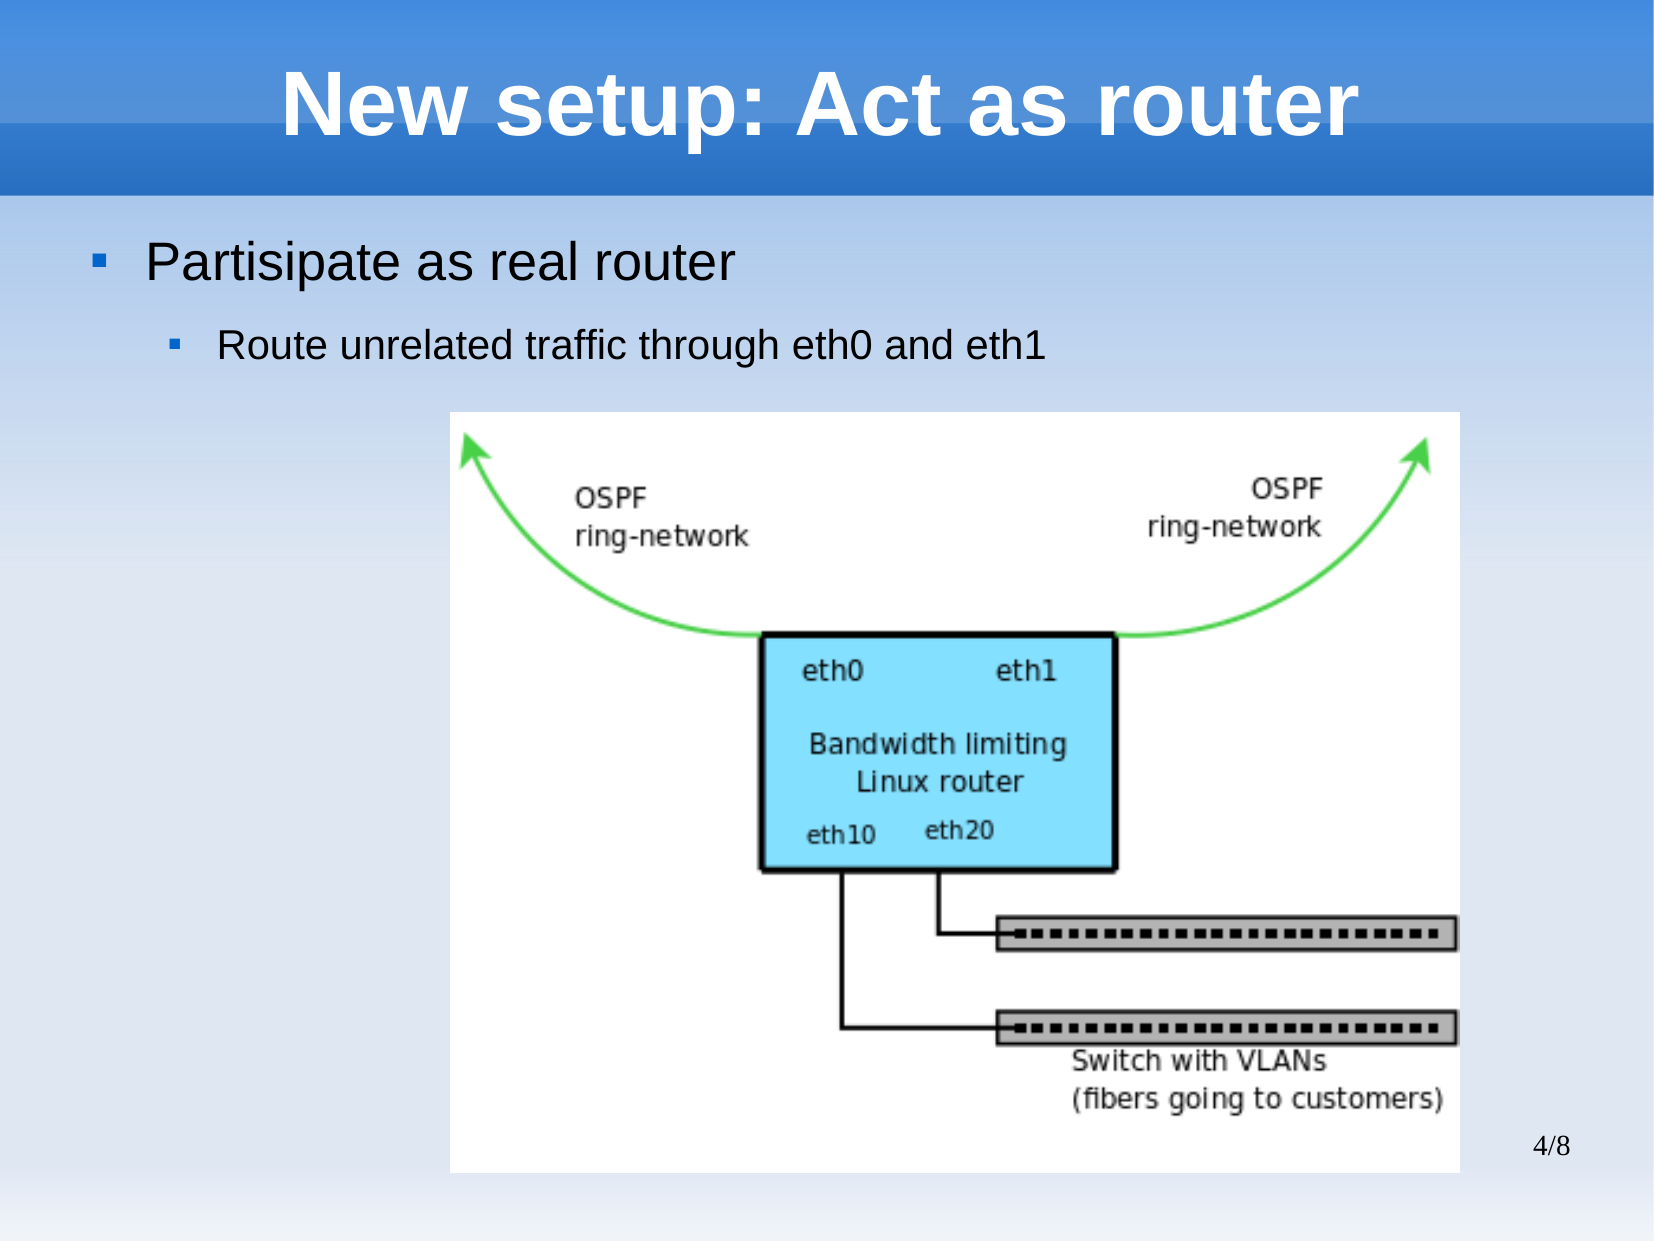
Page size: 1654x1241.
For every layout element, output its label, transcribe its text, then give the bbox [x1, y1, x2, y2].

title New setup: Act as router [76, 0, 1565, 208]
list Partisipate as real router Route unrelated traffic through eth0 and eth1 [75, 231, 1564, 1051]
picture [0, 0, 1654, 1241]
